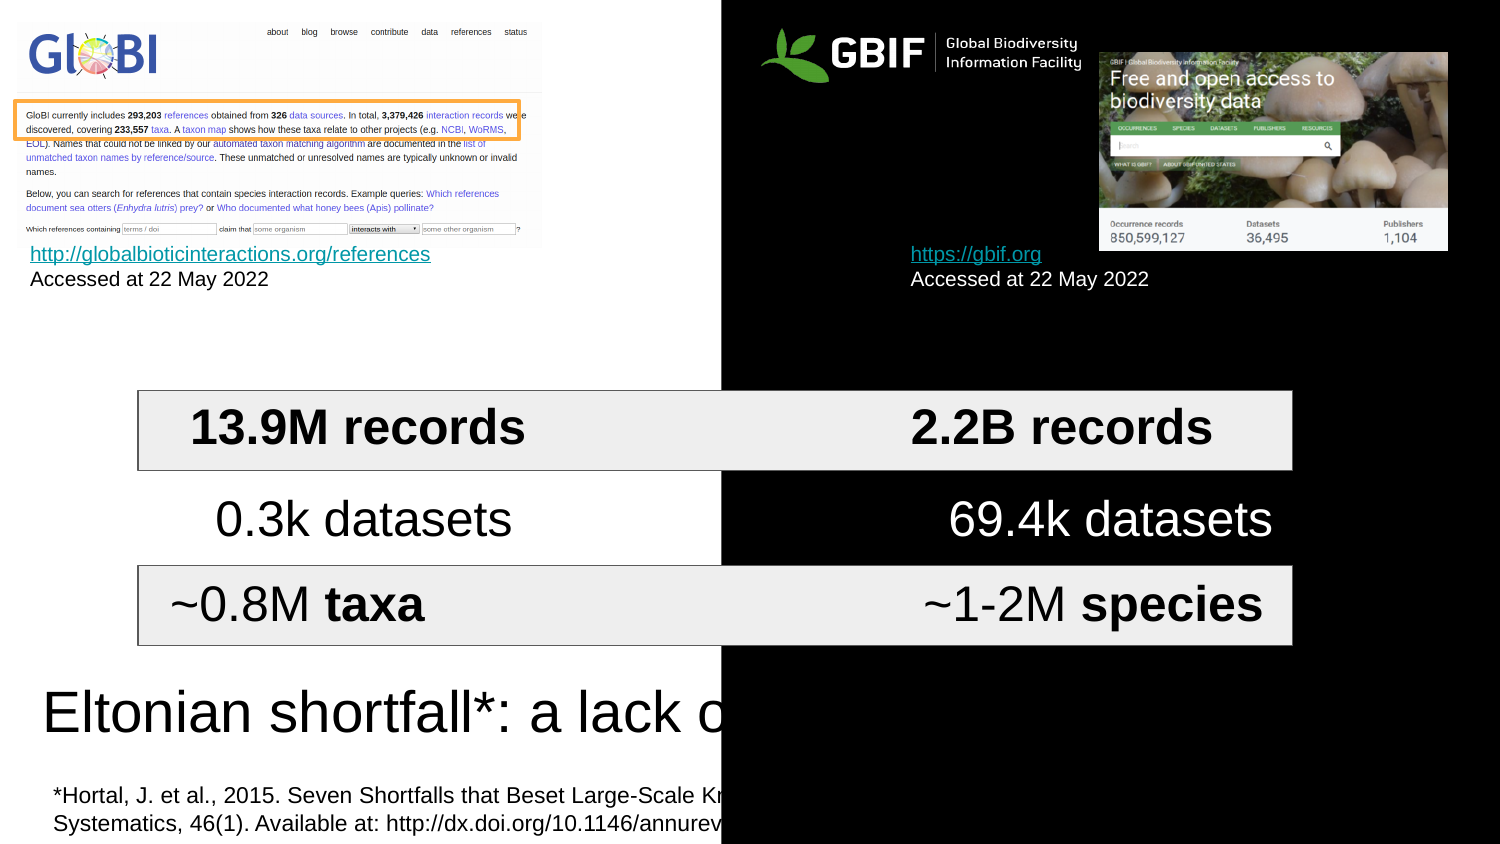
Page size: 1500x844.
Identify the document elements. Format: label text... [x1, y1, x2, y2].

picture [1099, 52, 1448, 251]
text_box https://gbif.org Accessed at 22 May 2022 [895, 225, 1400, 312]
picture [761, 28, 1081, 83]
text_box ~0.8M taxa [155, 556, 524, 658]
text_box *Hortal, J. et al., 2015. Seven Shortfalls that Beset Large-Scale Knowledge of Biodiversity. Annual Review of Ecology, Evolution, and Systematics, 46(1). Available at: http://dx.doi.org/10.1146/annurev-ecolsys-112414-054400. [38, 766, 1500, 844]
text_box http://globalbioticinteractions.org/references Accessed at 22 May 2022 [14, 225, 519, 312]
text_box [524, 0, 1500, 658]
text_box 13.9M records [175, 379, 554, 515]
text_box ~1-2M species [908, 556, 1308, 658]
text_box 2.2B records [895, 379, 1317, 515]
text_box [138, 390, 175, 471]
text_box Eltonian shortfall*: a lack of species-interaction records [0, 658, 1500, 768]
text_box 69.4k datasets [933, 471, 1354, 559]
text_box [138, 565, 155, 646]
picture [17, 103, 517, 137]
picture [17, 22, 542, 248]
text_box 0.3k datasets [200, 471, 557, 607]
